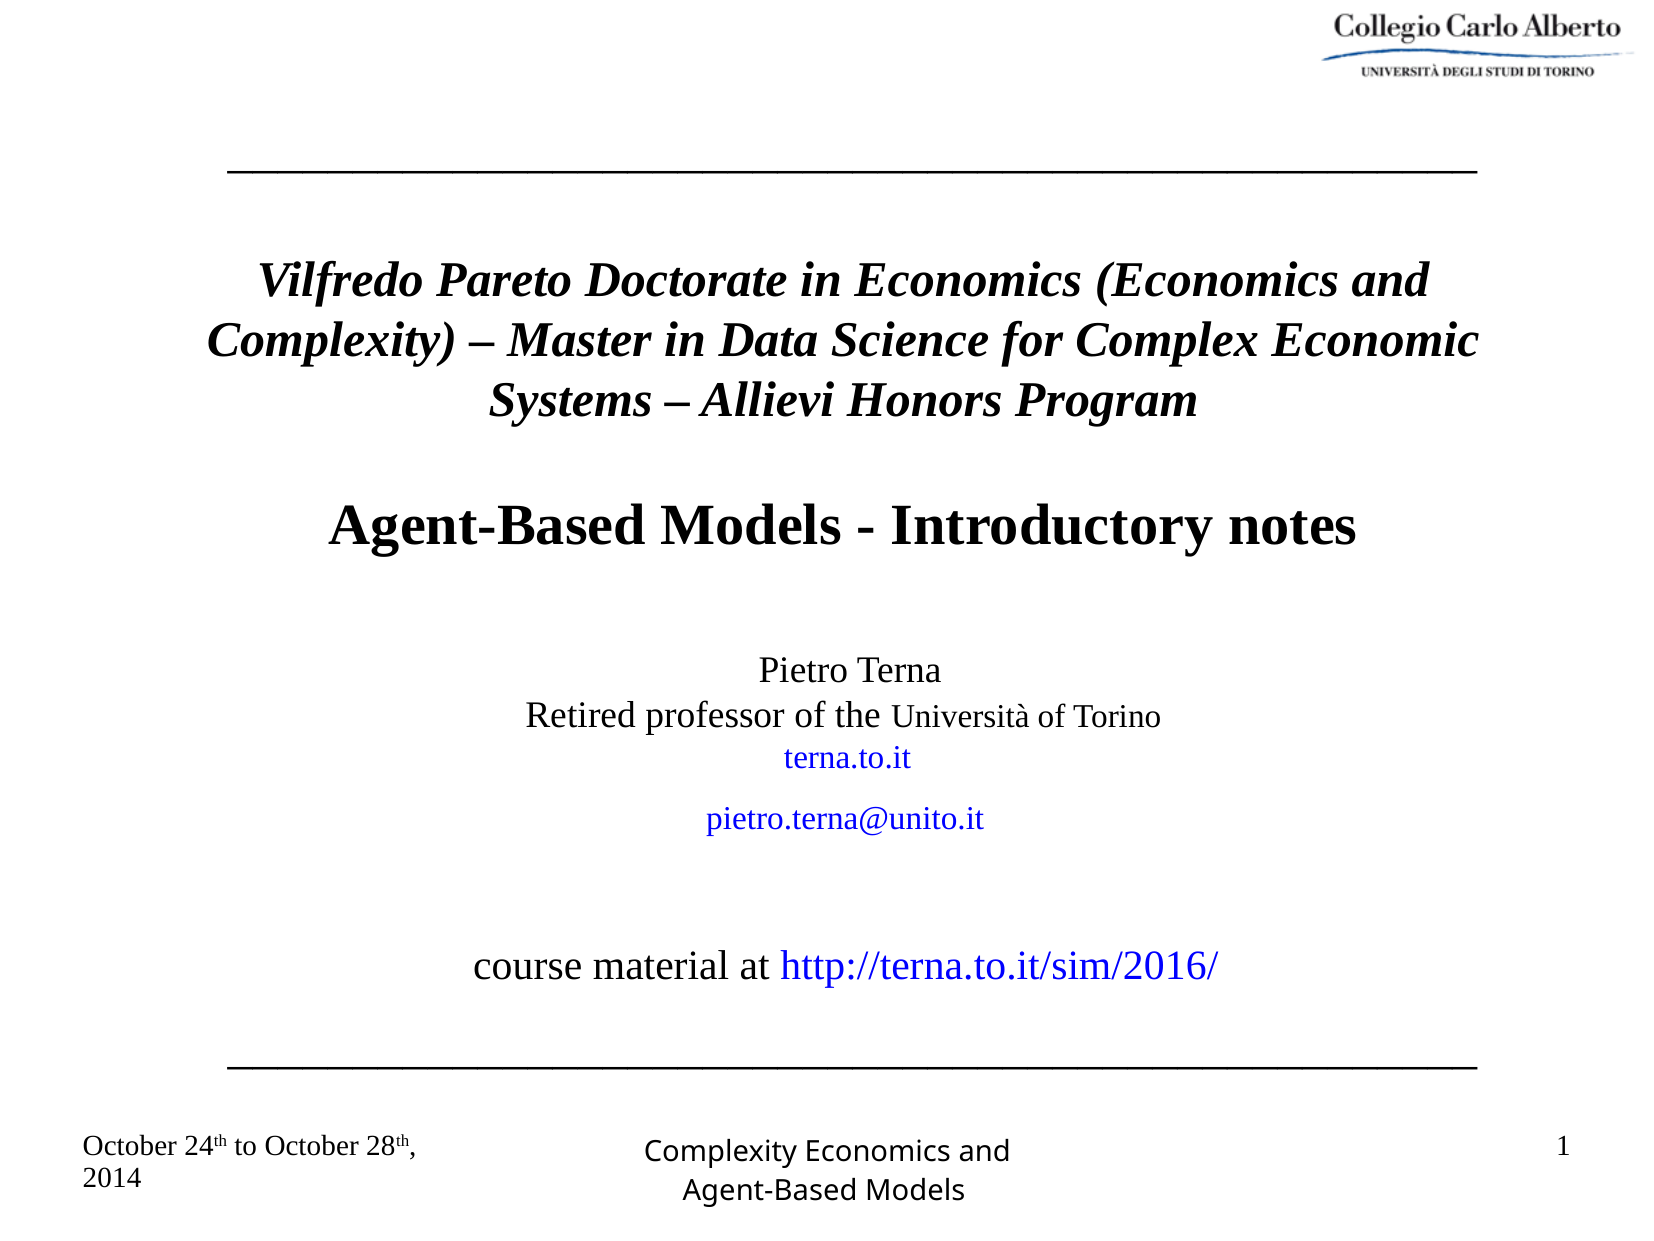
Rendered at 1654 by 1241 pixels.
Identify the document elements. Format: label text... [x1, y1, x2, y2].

text_box __________________________________________________ Vilfredo Pareto Doctorate in Economics (Economics and Complexity) – Master in Data Science for Complex Economic Systems – Allievi Honors Program Agent-Based Models - Introductory notes Pietro Terna Retired professor of the Università of Torino terna.to.it pietro.terna@unito.it course material at http://terna.to.it/sim/2016/ __________________________________________________ [187, 109, 1501, 1082]
picture [1312, 0, 1645, 92]
